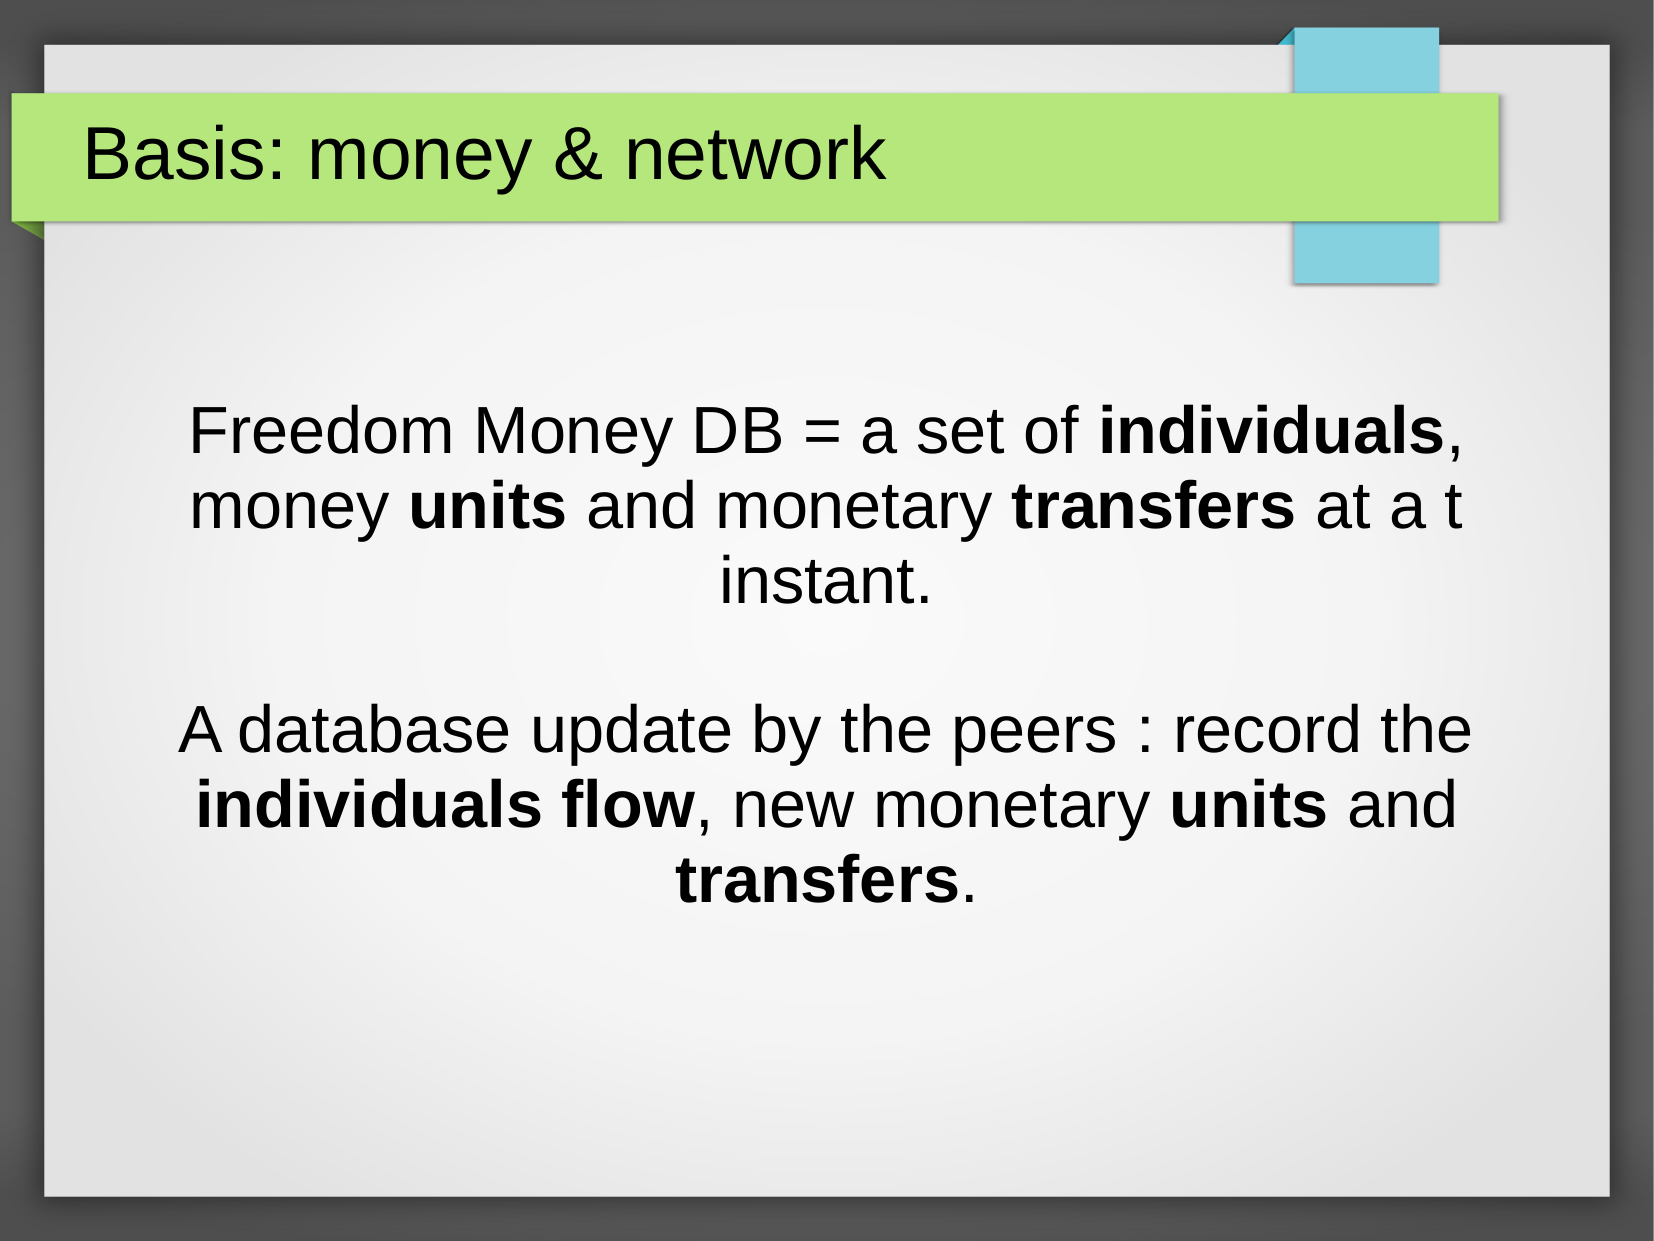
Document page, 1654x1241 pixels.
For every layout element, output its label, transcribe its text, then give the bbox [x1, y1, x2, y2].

picture [0, 0, 1654, 1241]
subtitle Freedom Money DB = a set of individuals, money units and monetary transfers at a t instant. A database update by the peers : record the individuals flow, new monetary units and transfers. [82, 295, 1571, 1015]
title Basis: money & network [82, 94, 1264, 213]
